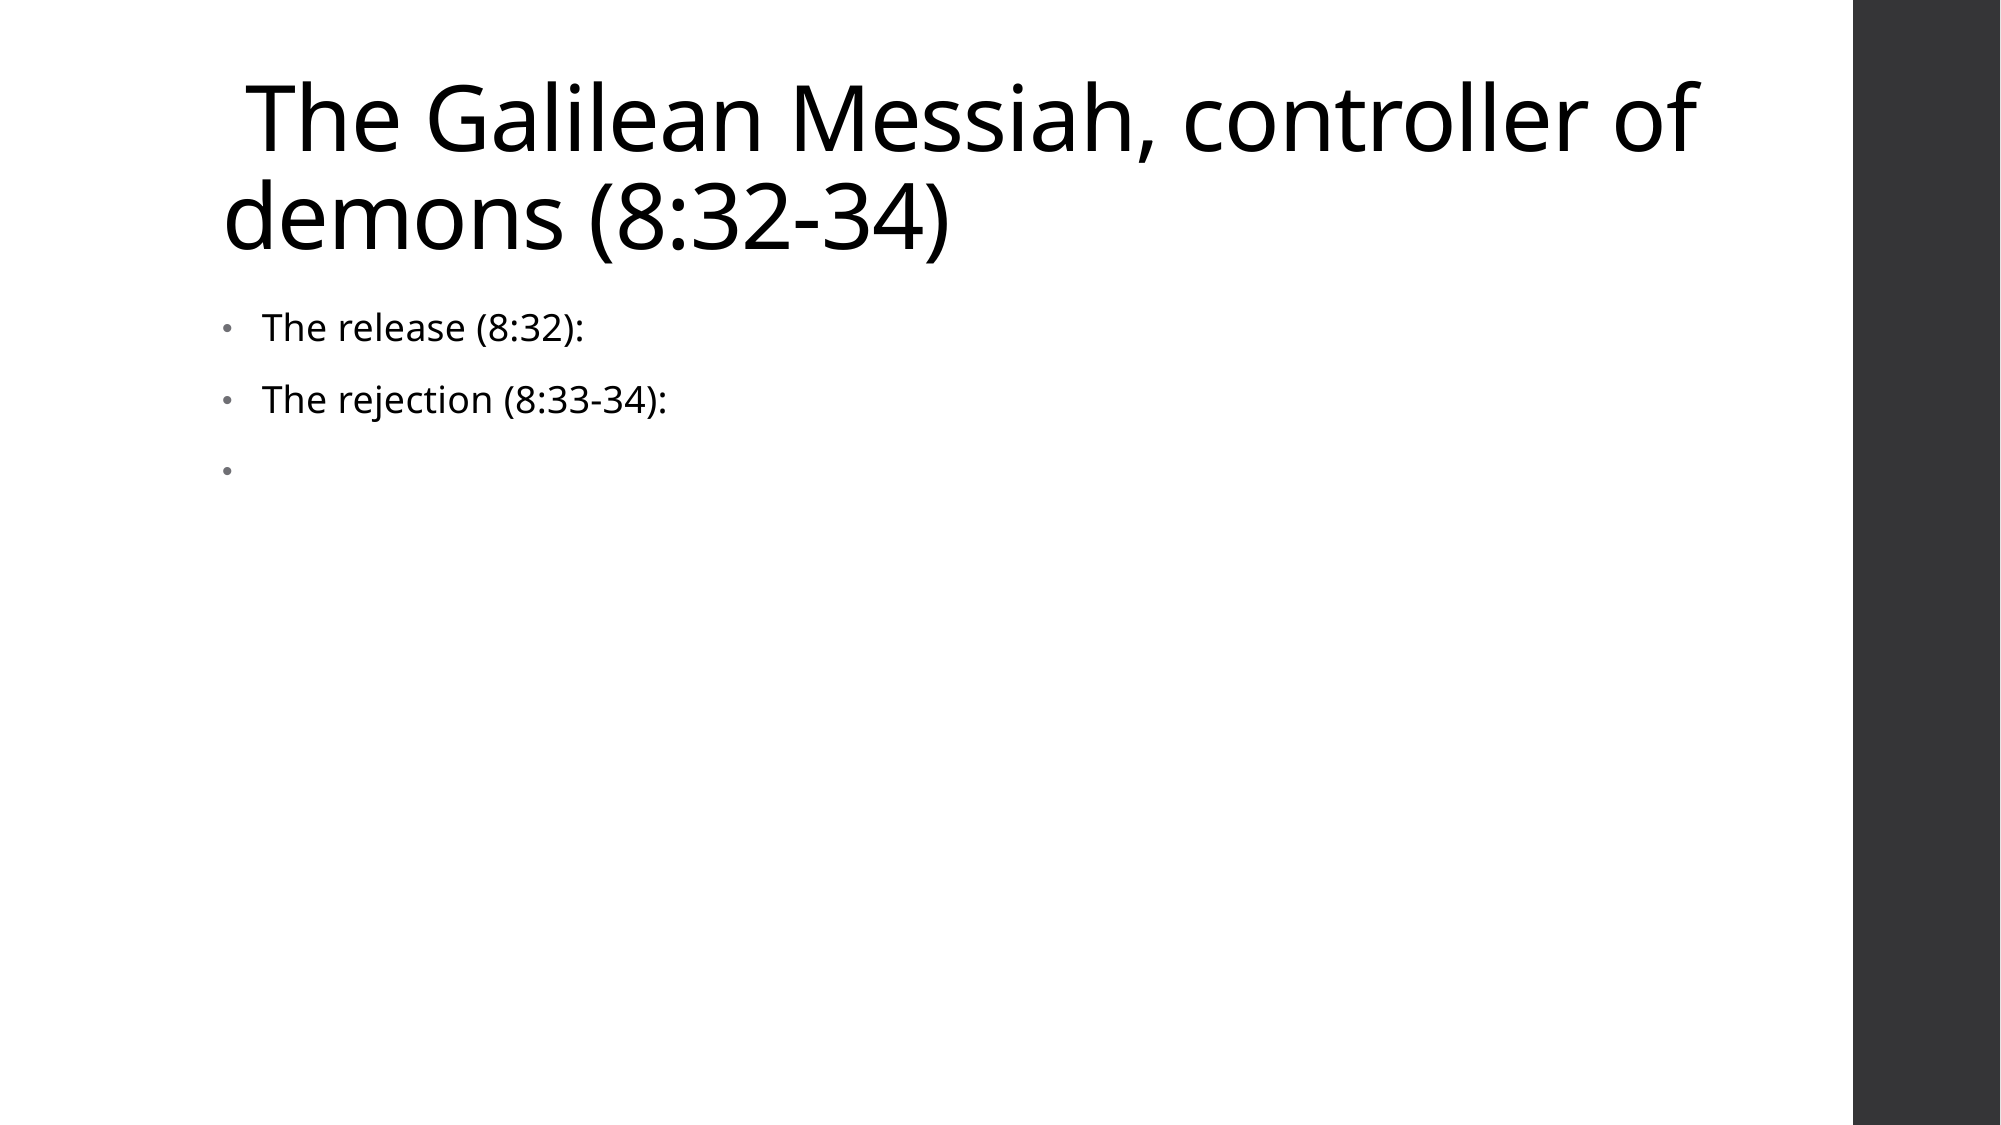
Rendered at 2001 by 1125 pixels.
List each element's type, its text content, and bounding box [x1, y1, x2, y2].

list The release (8:32): The rejection (8:33-34): [206, 299, 1617, 1014]
title The Galilean Messiah, controller of demons (8:32-34) [206, 60, 1797, 278]
